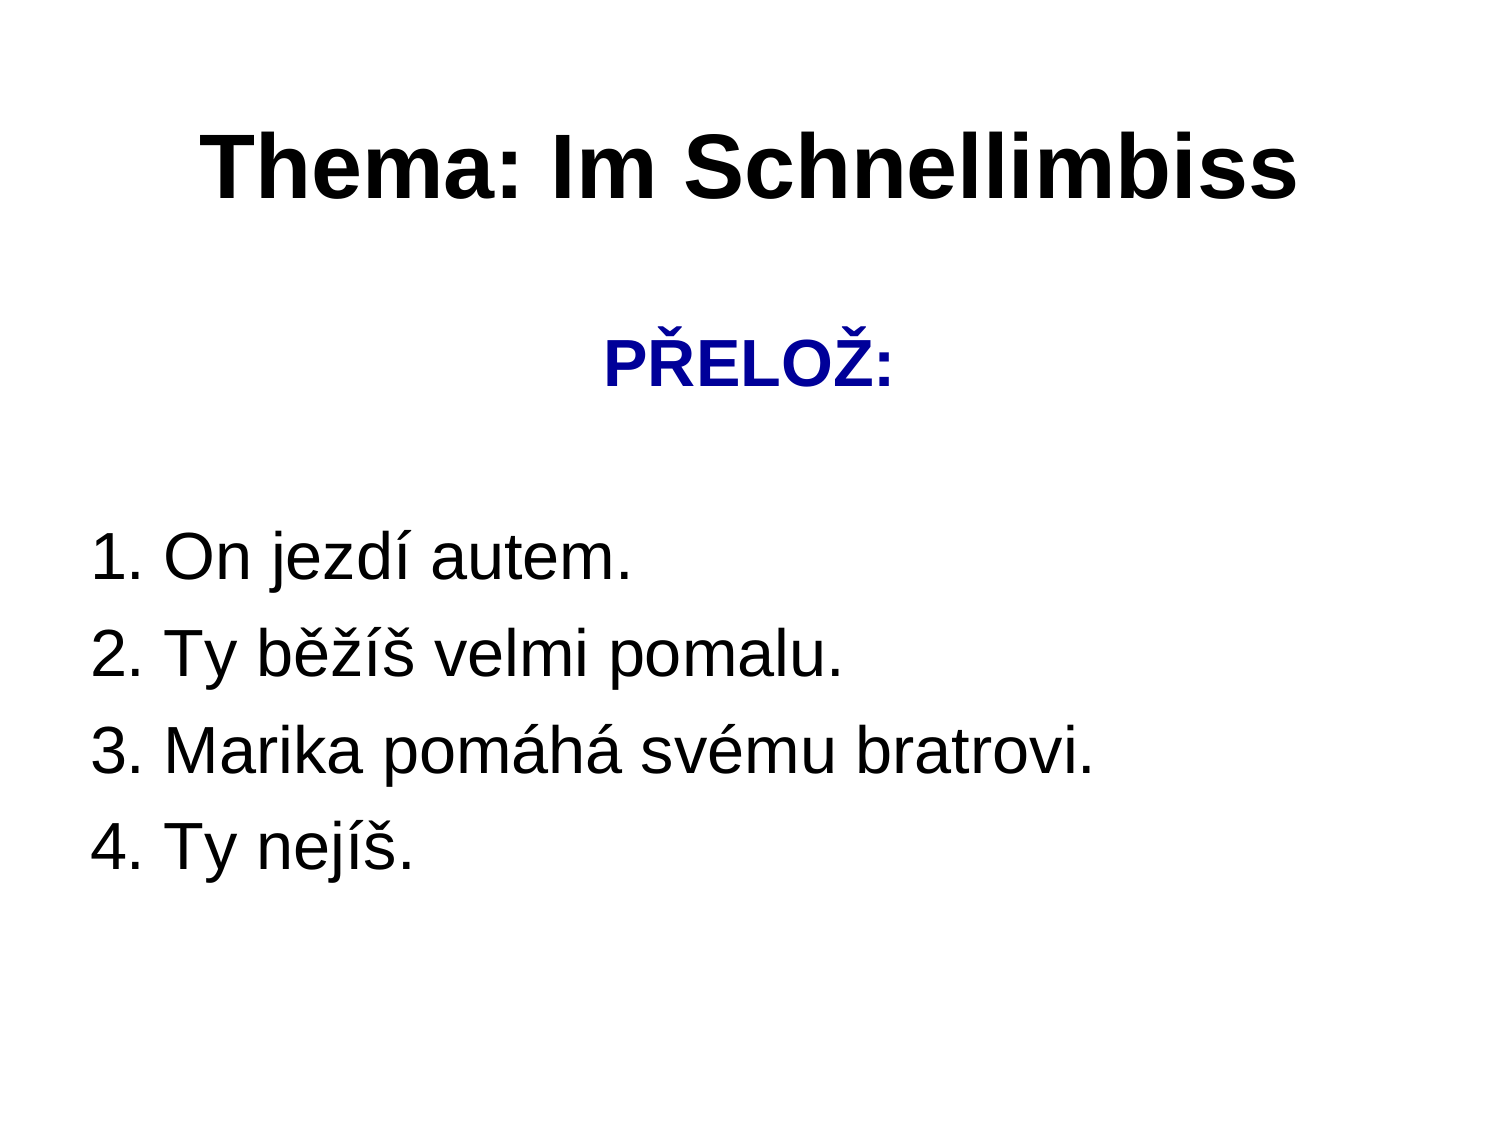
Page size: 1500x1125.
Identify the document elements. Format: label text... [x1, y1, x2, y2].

list PŘELOŽ: 1. On jezdí autem. 2. Ty běžíš velmi pomalu. 3. Marika pomáhá svému bratrovi. 4. Ty nejíš. [75, 312, 1426, 988]
title Thema: Im Schnellimbiss [75, 47, 1426, 276]
